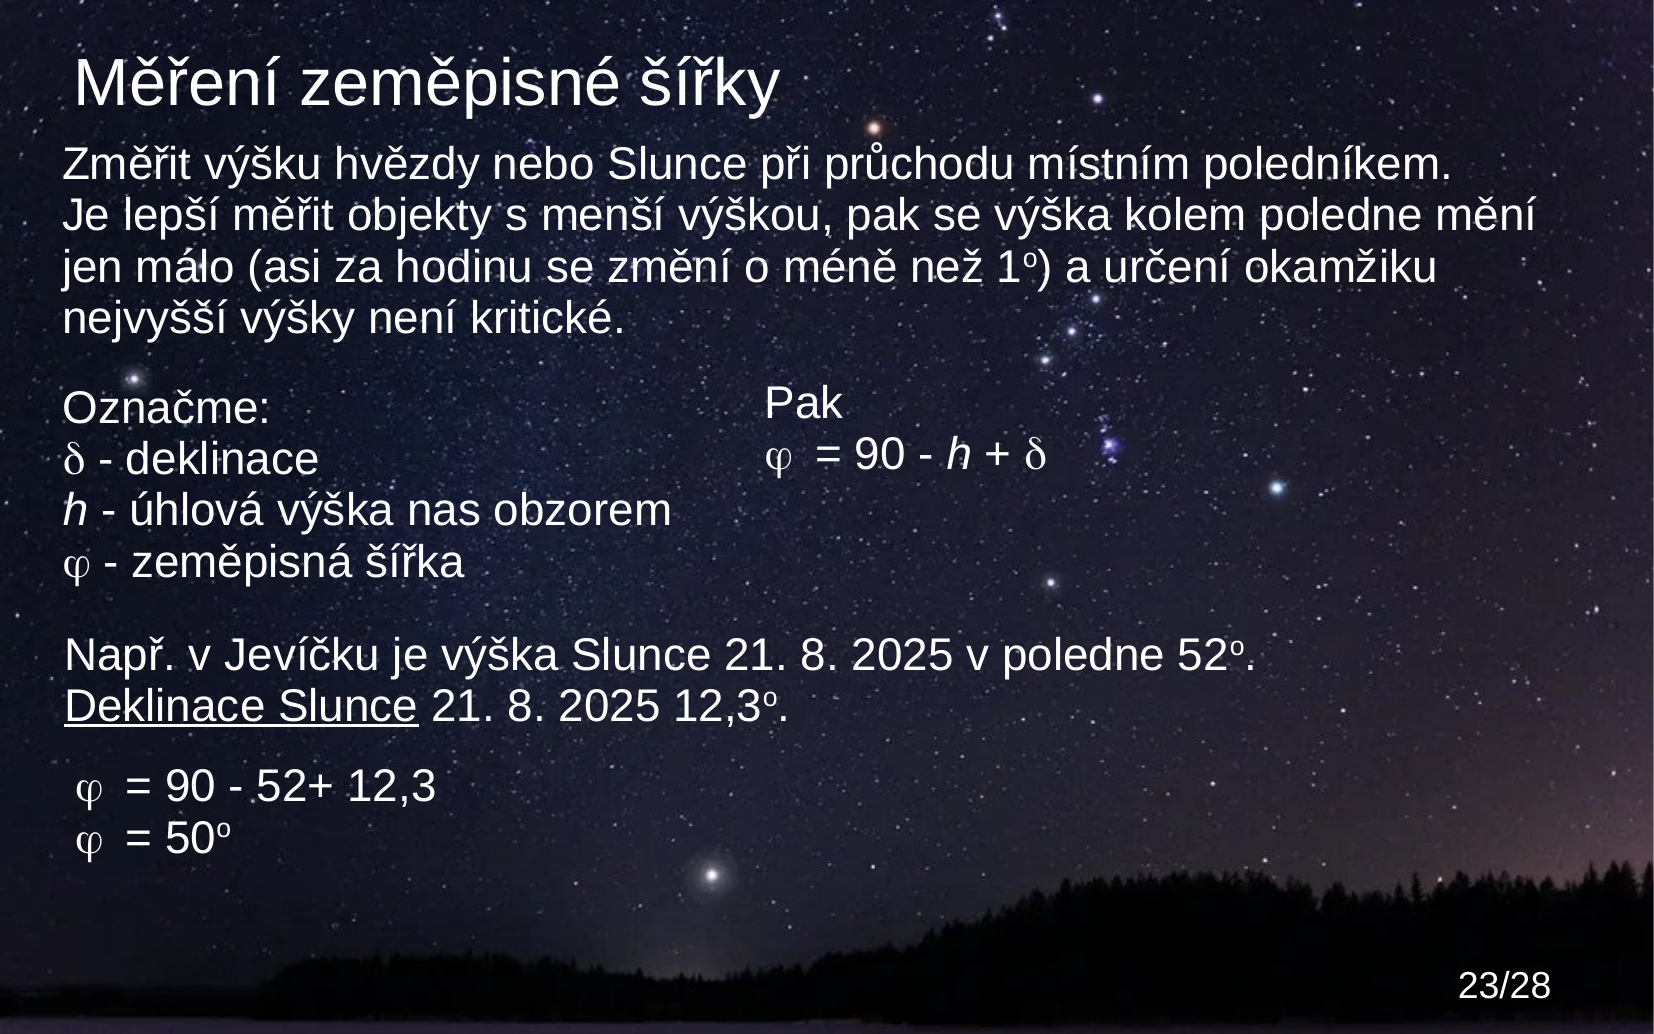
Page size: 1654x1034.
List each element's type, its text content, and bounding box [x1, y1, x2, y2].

text_box Např. v Jevíčku je výška Slunce 21. 8. 2025 v poledne 52o. Deklinace Slunce 21. 8. 2025 12,3o. [49, 621, 1440, 739]
text_box  = 90 - 52+ 12,3  = 50o [60, 752, 653, 954]
text_box Označme: d - deklinace h - úhlová výška nas obzorem  - zeměpisná šířka [48, 374, 696, 604]
text_box <číslo>/28 [1468, 957, 1654, 1028]
text_box Pak  = 90 - h + d [750, 369, 1398, 502]
picture [0, 0, 1654, 1034]
text_box Změřit výšku hvězdy nebo Slunce při průchodu místním poledníkem. Je lepší měřit objekty s menší výškou, pak se výška kolem poledne mění jen málo (asi za hodinu se změní o méně než 1o) a určení okamžiku nejvyšší výšky není kritické. [47, 130, 1571, 351]
text_box Měření zeměpisné šířky [59, 37, 1123, 128]
